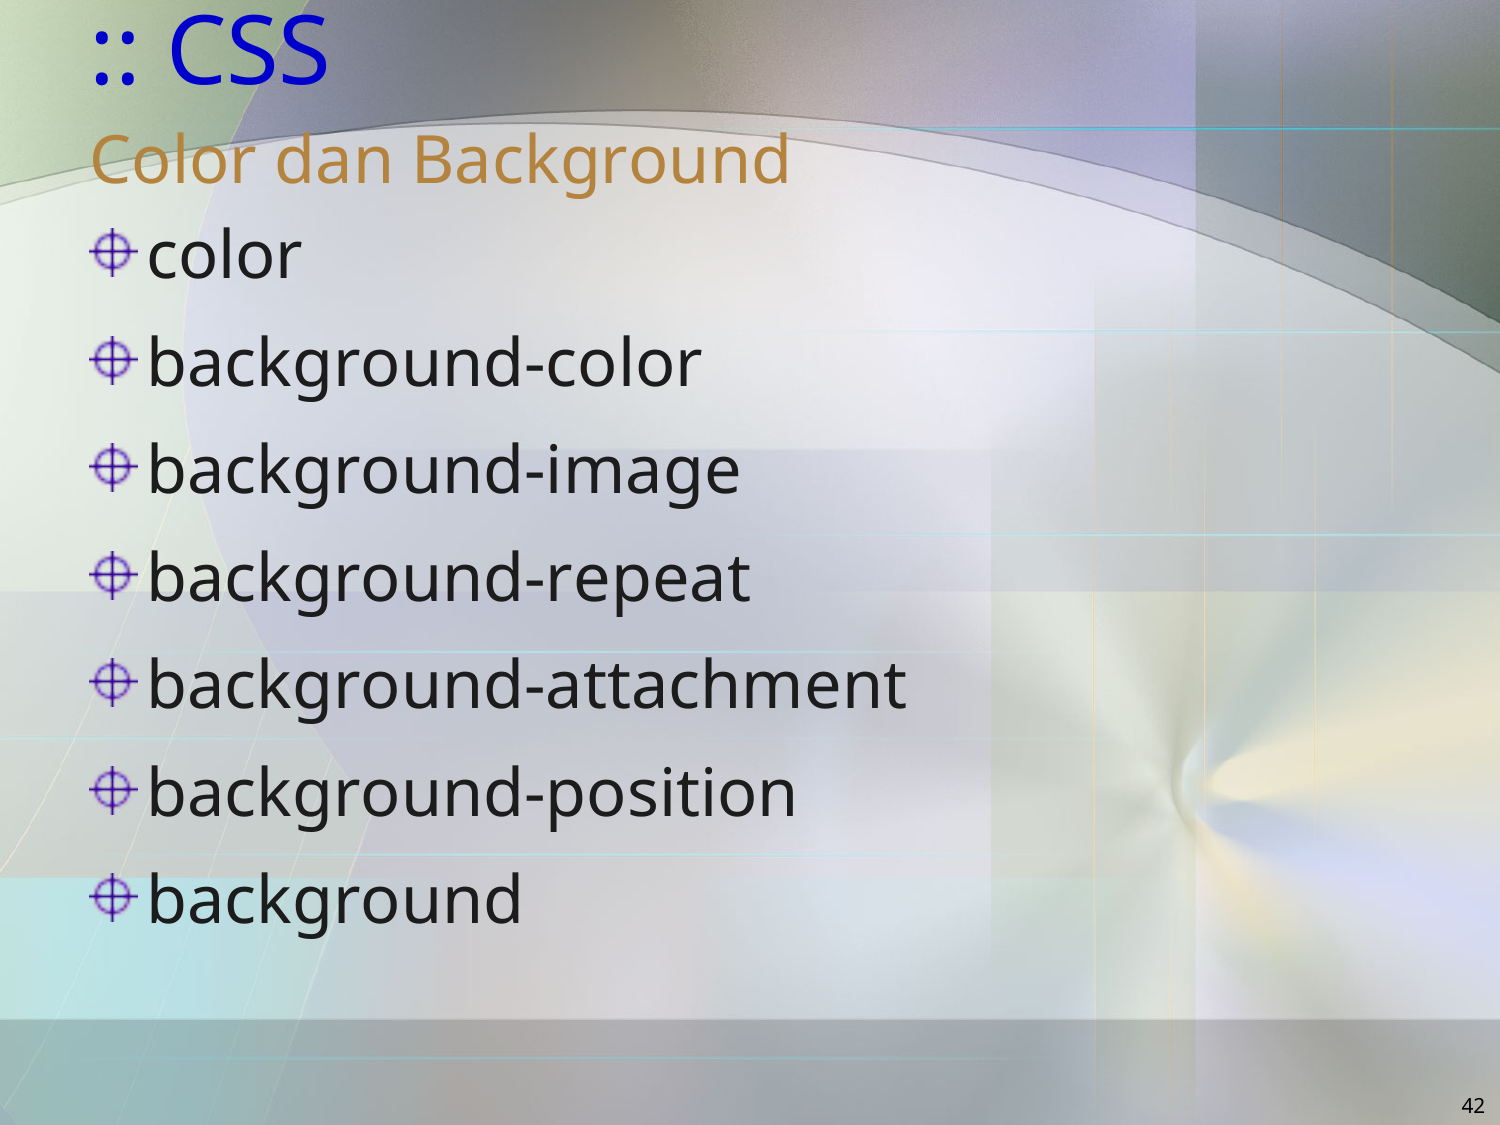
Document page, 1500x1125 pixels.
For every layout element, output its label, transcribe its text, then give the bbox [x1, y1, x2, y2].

picture [0, 0, 1500, 1125]
list color background-color background-image background-repeat background-attachment background-position background [75, 199, 1500, 1063]
title :: CSS Color dan Background [75, 0, 1500, 196]
